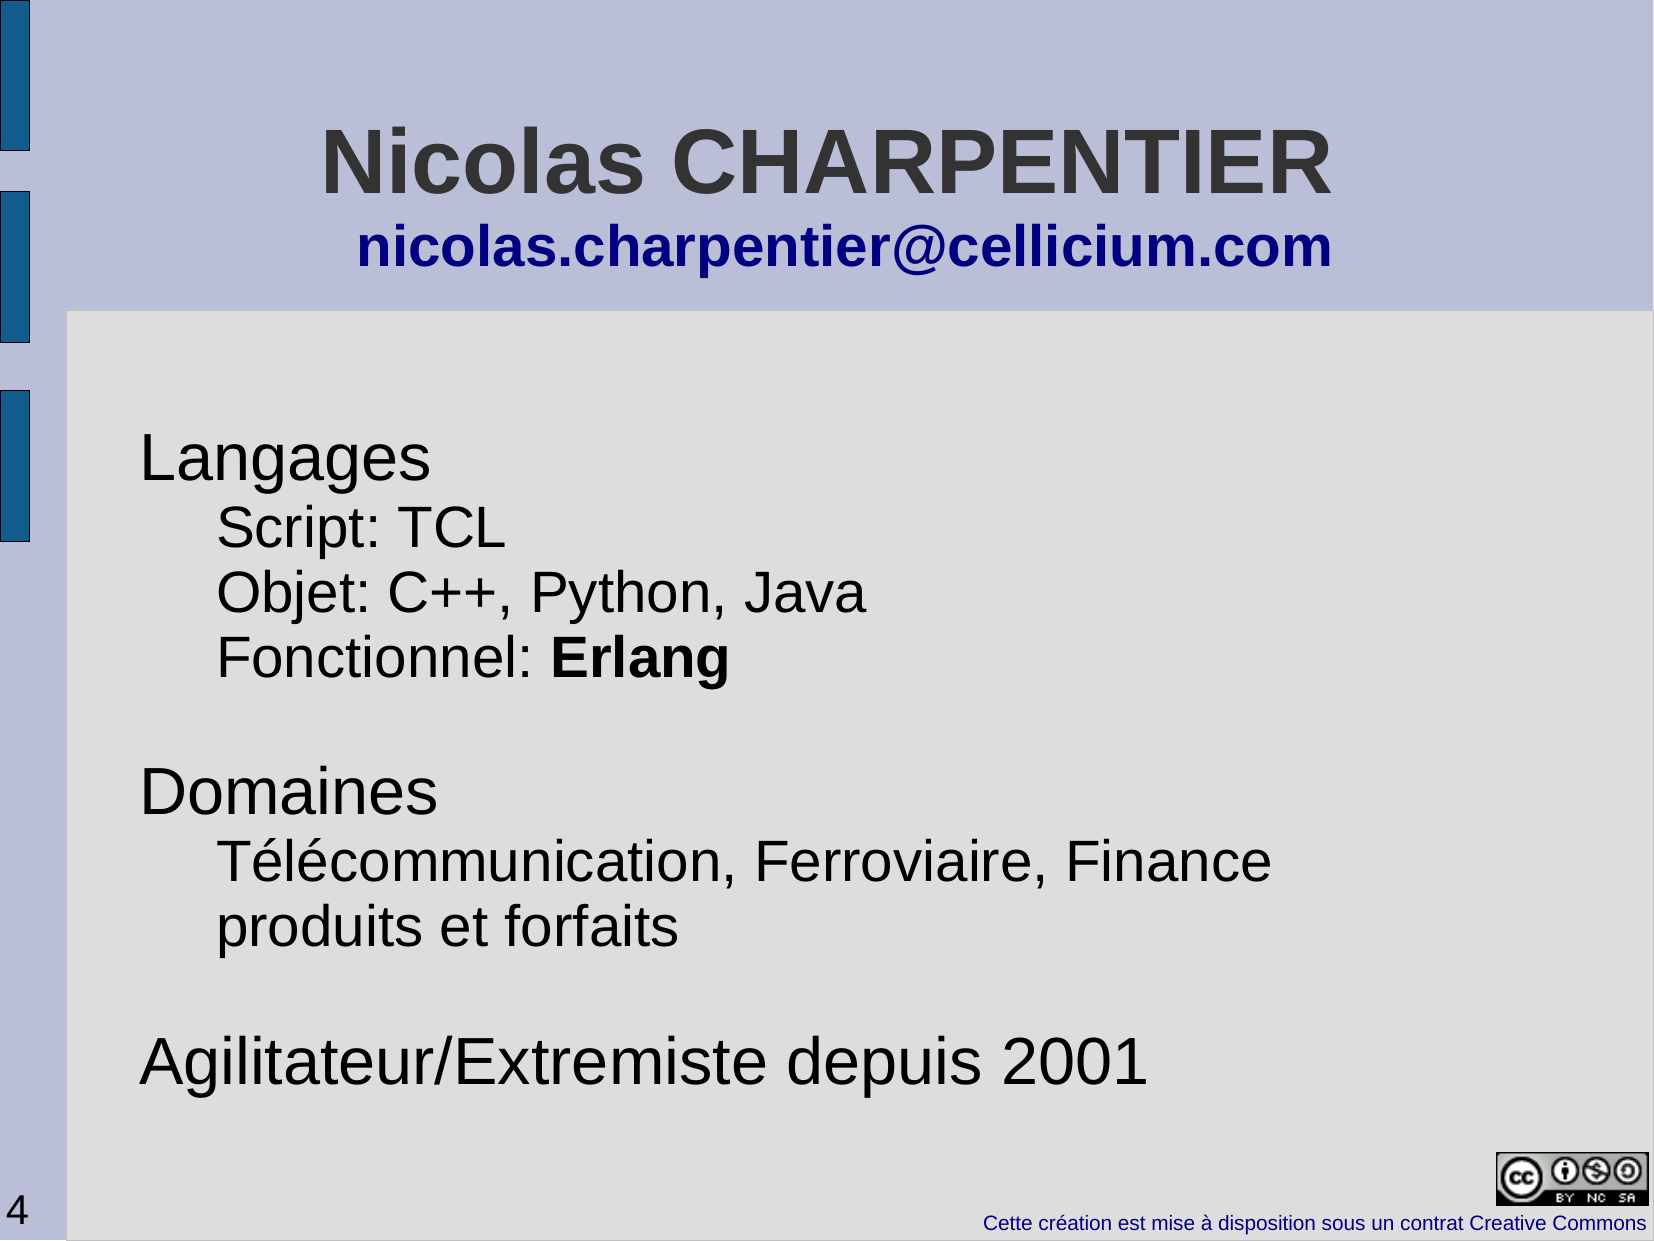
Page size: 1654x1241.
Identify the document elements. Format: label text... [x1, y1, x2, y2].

list Langages Script: TCL Objet: C++, Python, Java Fonctionnel: Erlang Domaines Télécommunication, Ferroviaire, Finance produits et forfaits Agilitateur/Extremiste depuis 2001 [121, 344, 1534, 1127]
picture [1496, 1152, 1649, 1206]
title Nicolas CHARPENTIER nicolas.charpentier@cellicium.com [121, 91, 1534, 299]
